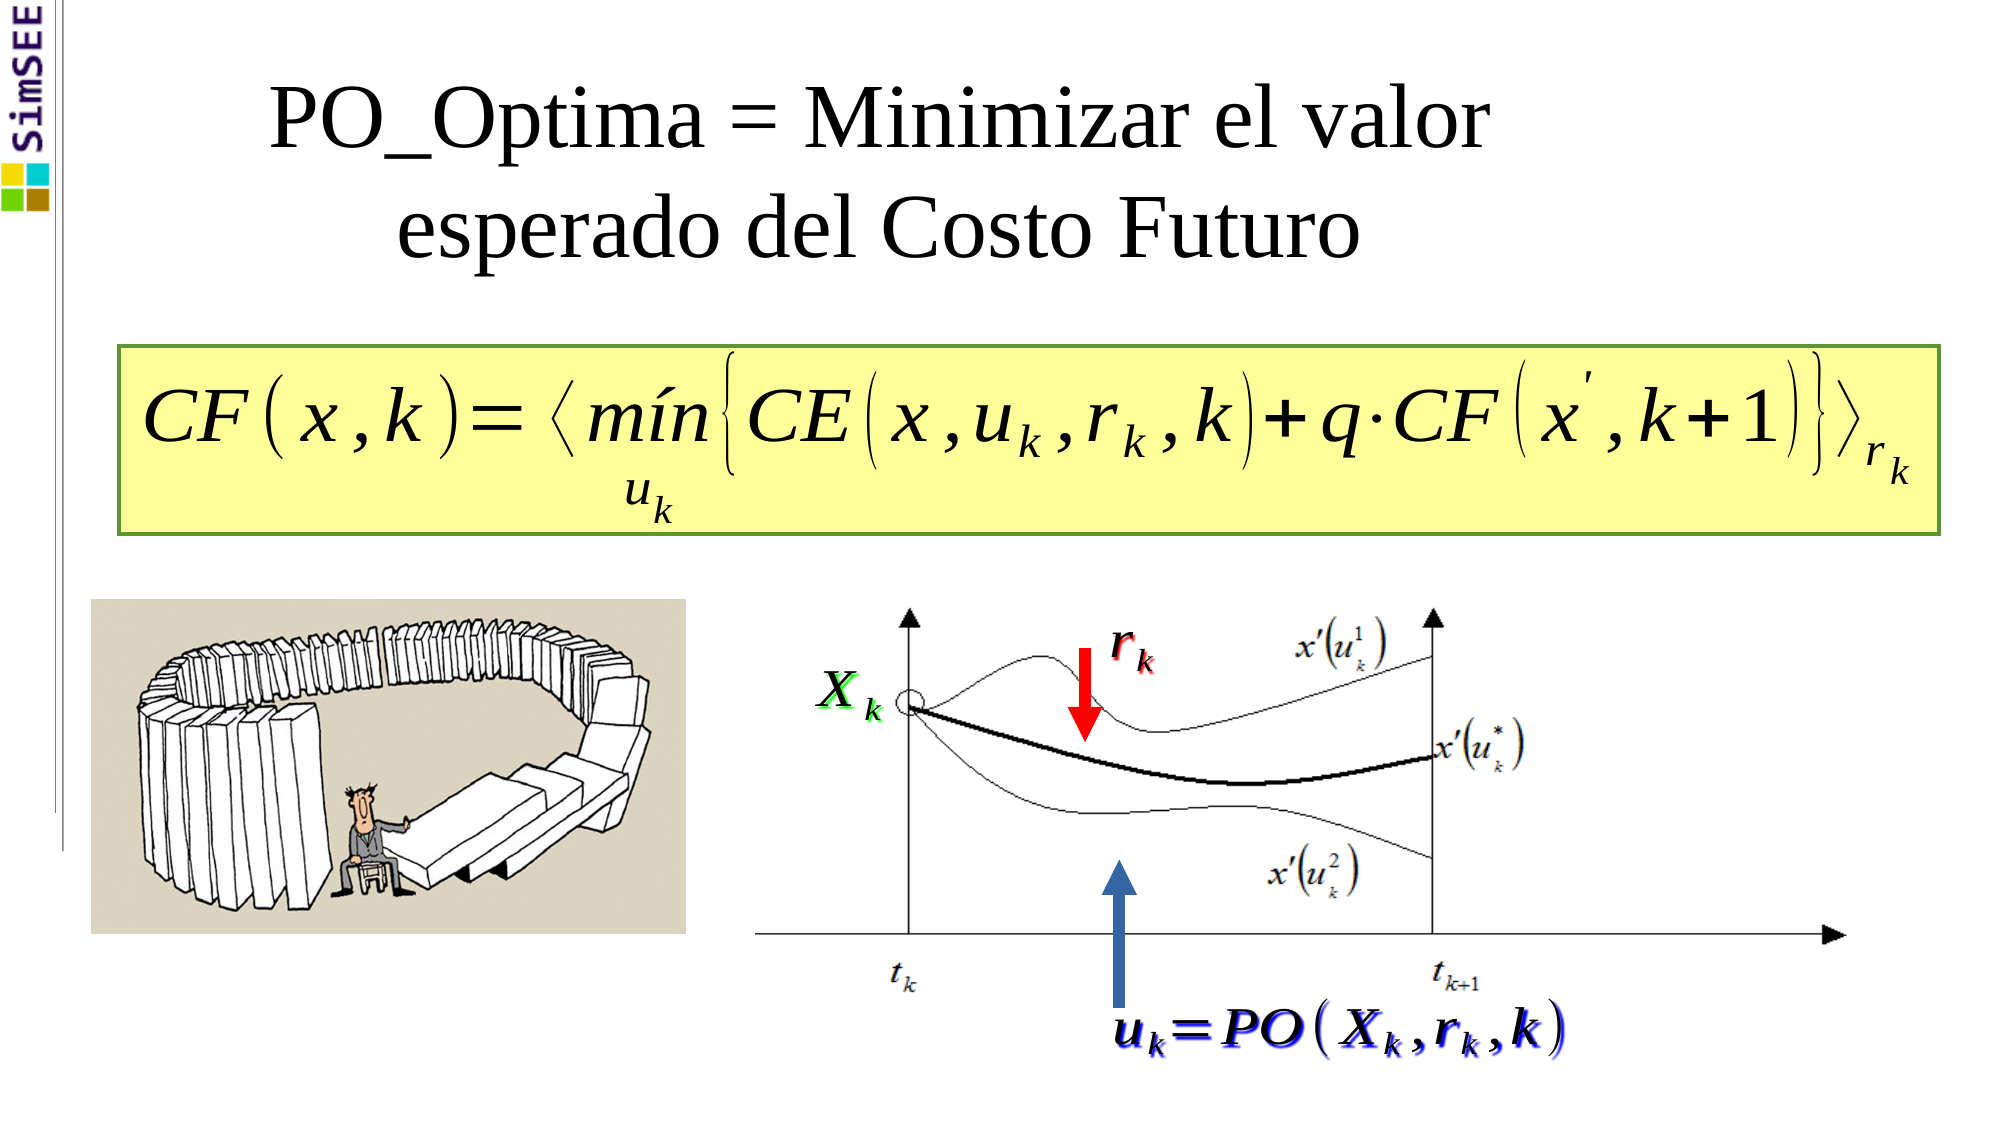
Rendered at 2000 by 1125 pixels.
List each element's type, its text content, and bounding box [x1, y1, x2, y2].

chart [120, 347, 1938, 532]
picture [0, 162, 51, 213]
chart [798, 660, 898, 727]
picture [755, 576, 1905, 1009]
chart [1097, 994, 1582, 1063]
text_box [789, 652, 885, 739]
picture [91, 599, 686, 934]
title PO_Optima = Minimizar el valor esperado del Costo Futuro [95, 48, 1666, 284]
chart [1093, 611, 1172, 679]
picture [0, 5, 52, 154]
